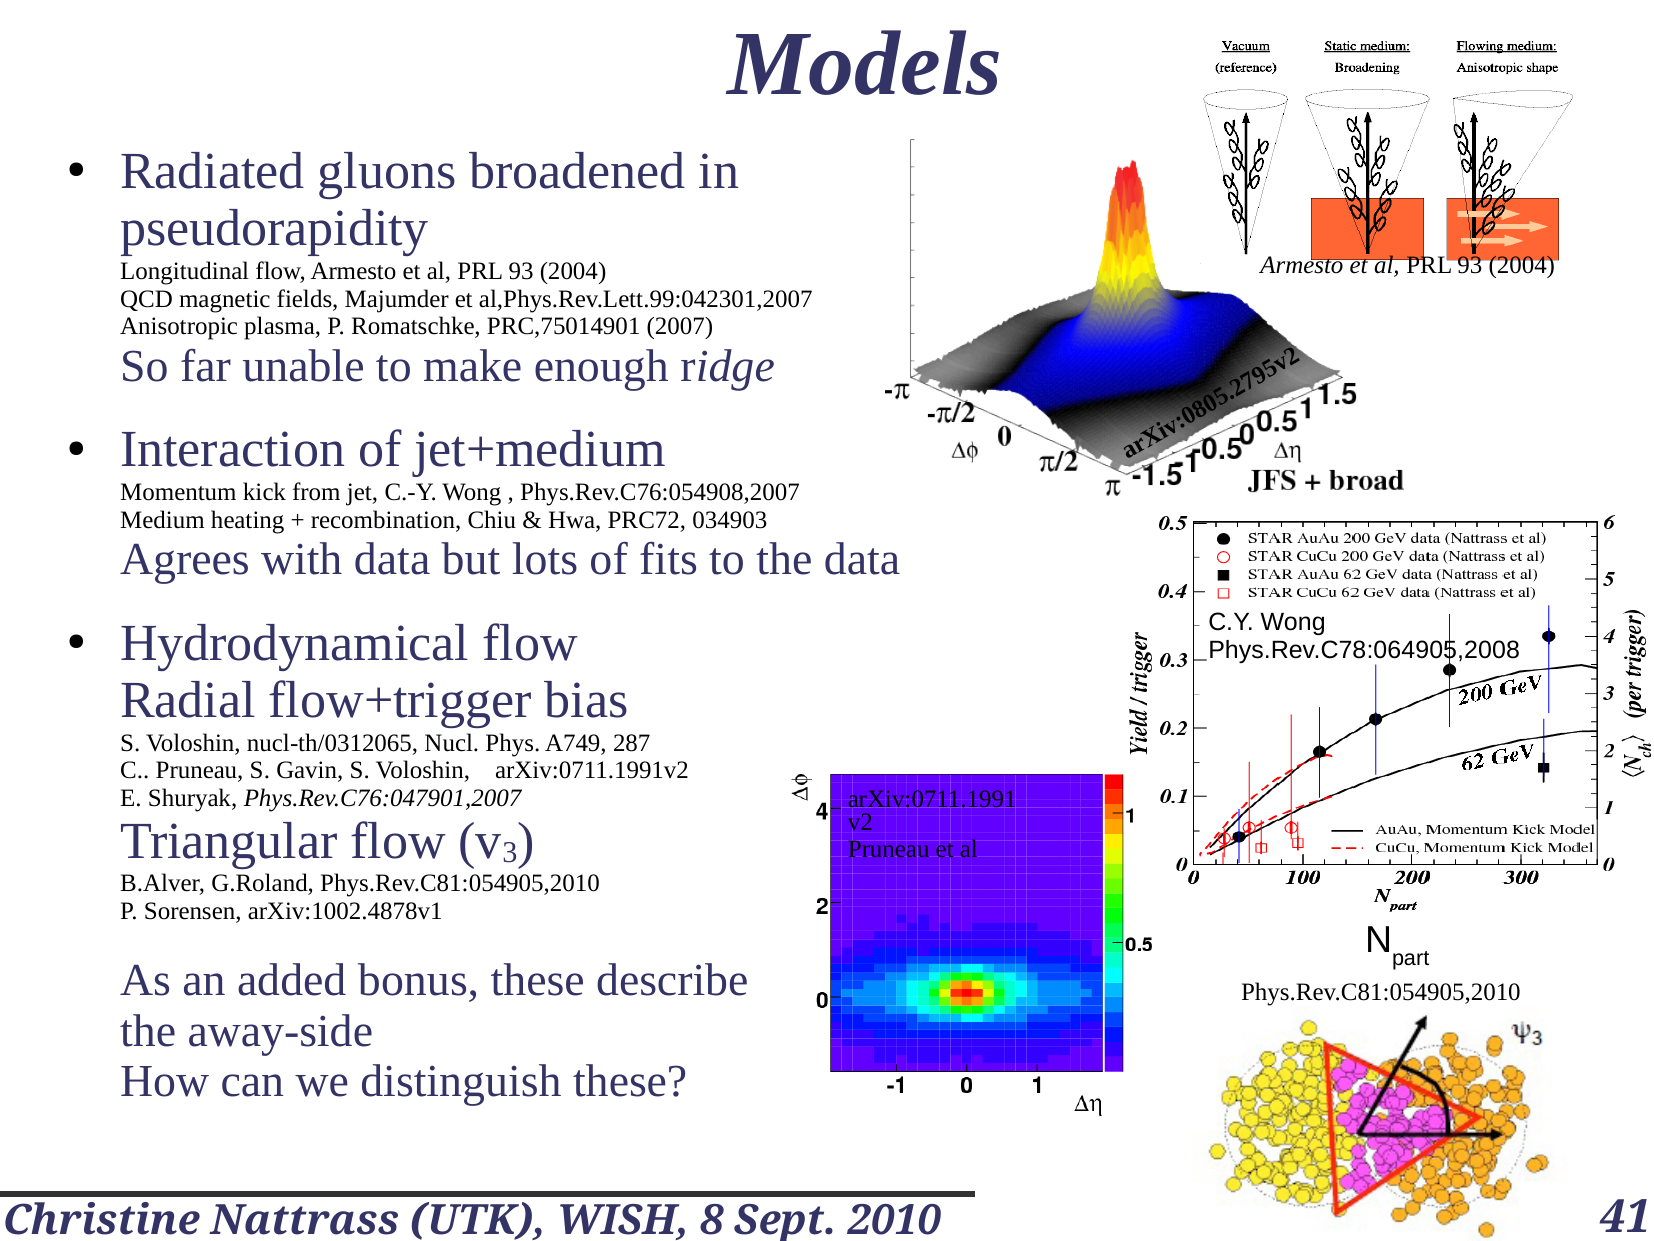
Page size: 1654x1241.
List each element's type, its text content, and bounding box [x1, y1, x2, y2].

picture [1192, 981, 1576, 1241]
title Models [64, 0, 1654, 128]
list Radiated gluons broadened in pseudorapidity Longitudinal flow, Armesto et al, PRL 93 (2004) QCD magnetic fields, Majumder et al,Phys.Rev.Lett.99:042301,2007 Anisotropic plasma, P. Romatschke, PRC,75014901 (2007) So far unable to make enough ridge Interaction of jet+medium Momentum kick from jet, C.-Y. Wong , Phys.Rev.C76:054908,2007 Medium heating + recombination, Chiu & Hwa, PRC72, 034903 Agrees with data but lots of fits to the data Hydrodynamical flow Radial flow+trigger bias S. Voloshin, nucl-th/0312065, Nucl. Phys. A749, 287 C.. Pruneau, S. Gavin, S. Voloshin, arXiv:0711.1991v2 E. Shuryak, Phys.Rev.C76:047901,2007 Triangular flow (v3) B.Alver, G.Roland, Phys.Rev.C81:054905,2010 P. Sorensen, arXiv:1002.4878v1 As an added bonus, these describe the away-side How can we distinguish these? [49, 142, 1025, 1184]
picture [885, 37, 1576, 496]
text_box Npart [1350, 911, 1463, 978]
picture [775, 513, 1654, 1125]
text_box C.Y. Wong Phys.Rev.C78:064905,2008 [1193, 600, 1538, 671]
text_box Armesto et al, PRL 93 (2004) [1404, 240, 1600, 288]
text_box Phys.Rev.C81:054905,2010 [1240, 989, 1551, 1018]
text_box arXiv:0711.1991v2Pruneau et al [833, 778, 1034, 865]
text_box arXiv:0805.2795v2 [1034, 303, 1364, 521]
